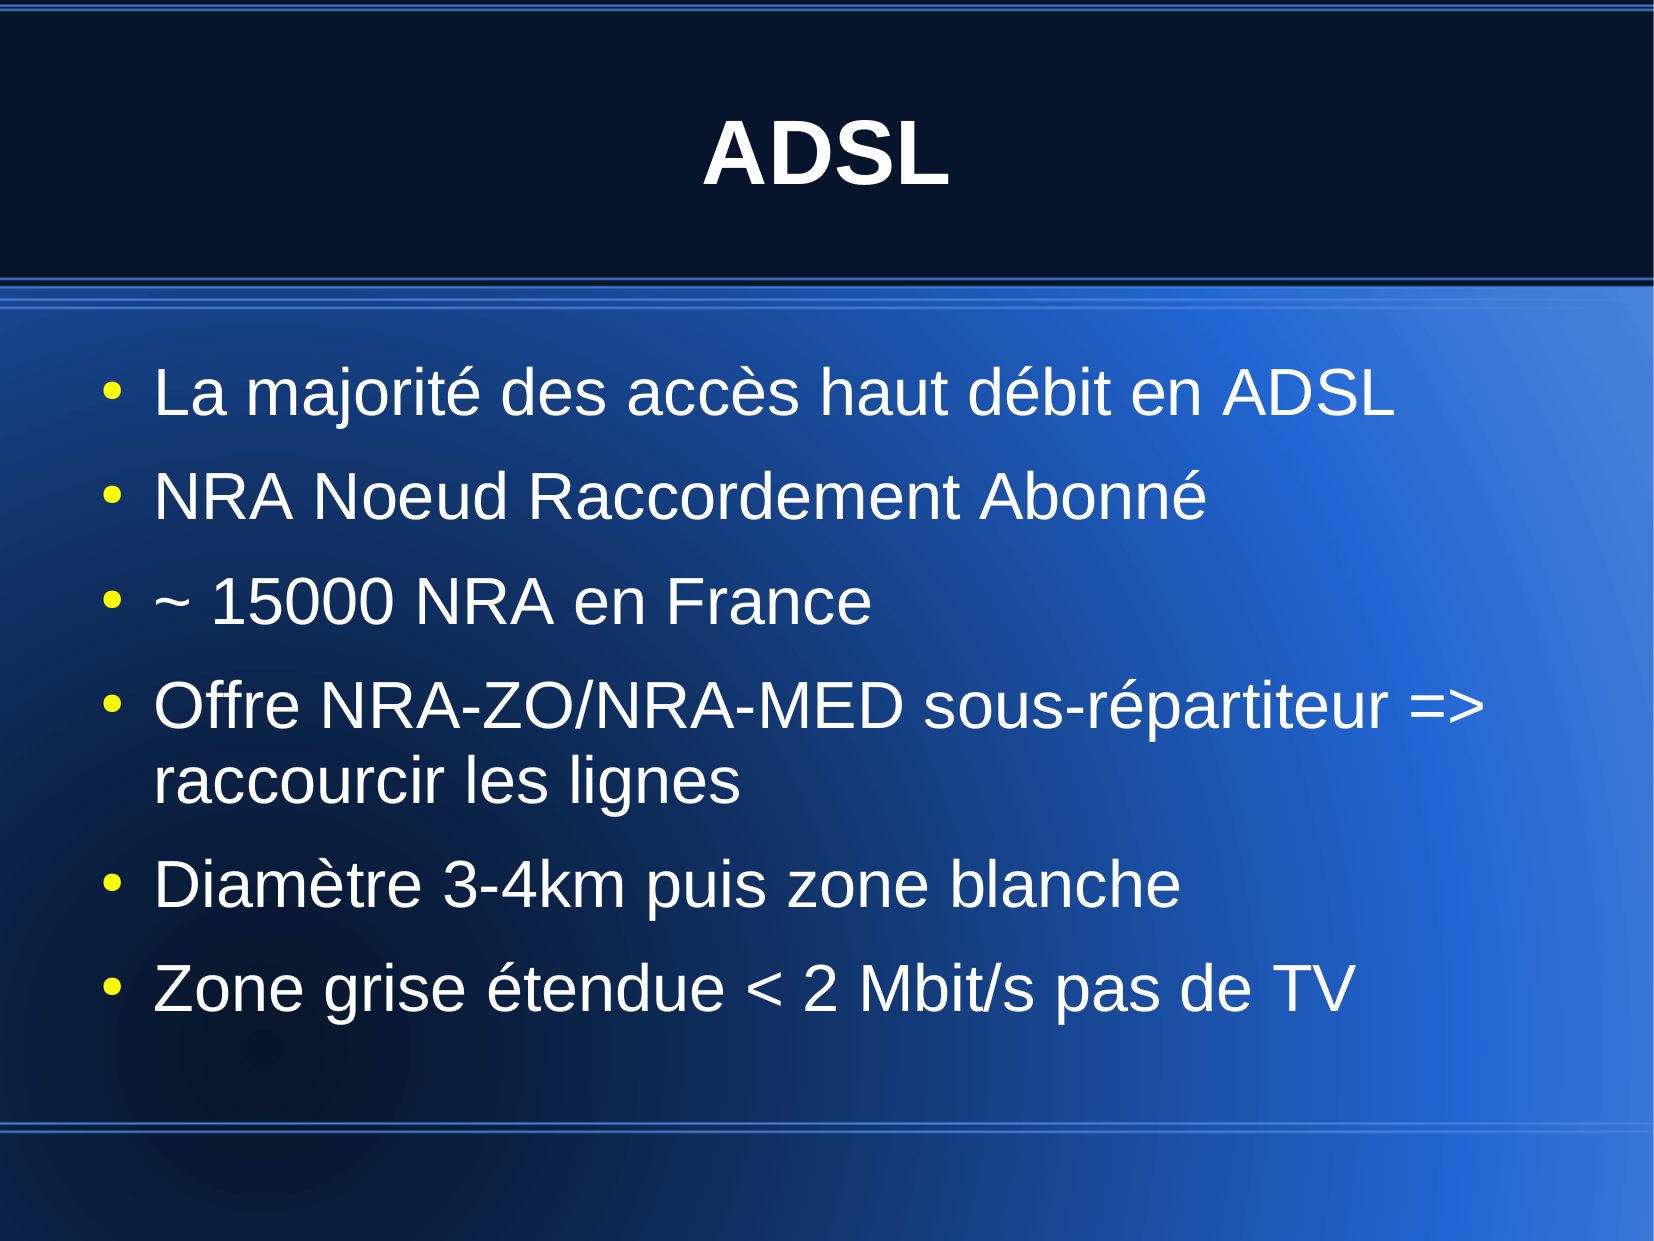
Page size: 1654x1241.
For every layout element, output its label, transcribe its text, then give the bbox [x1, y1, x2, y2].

picture [0, 0, 1654, 1241]
title ADSL [82, 56, 1571, 250]
list La majorité des accès haut débit en ADSL NRA Noeud Raccordement Abonné ~ 15000 NRA en France Offre NRA-ZO/NRA-MED sous-répartiteur => raccourcir les lignes Diamètre 3-4km puis zone blanche Zone grise étendue < 2 Mbit/s pas de TV [82, 355, 1571, 1159]
